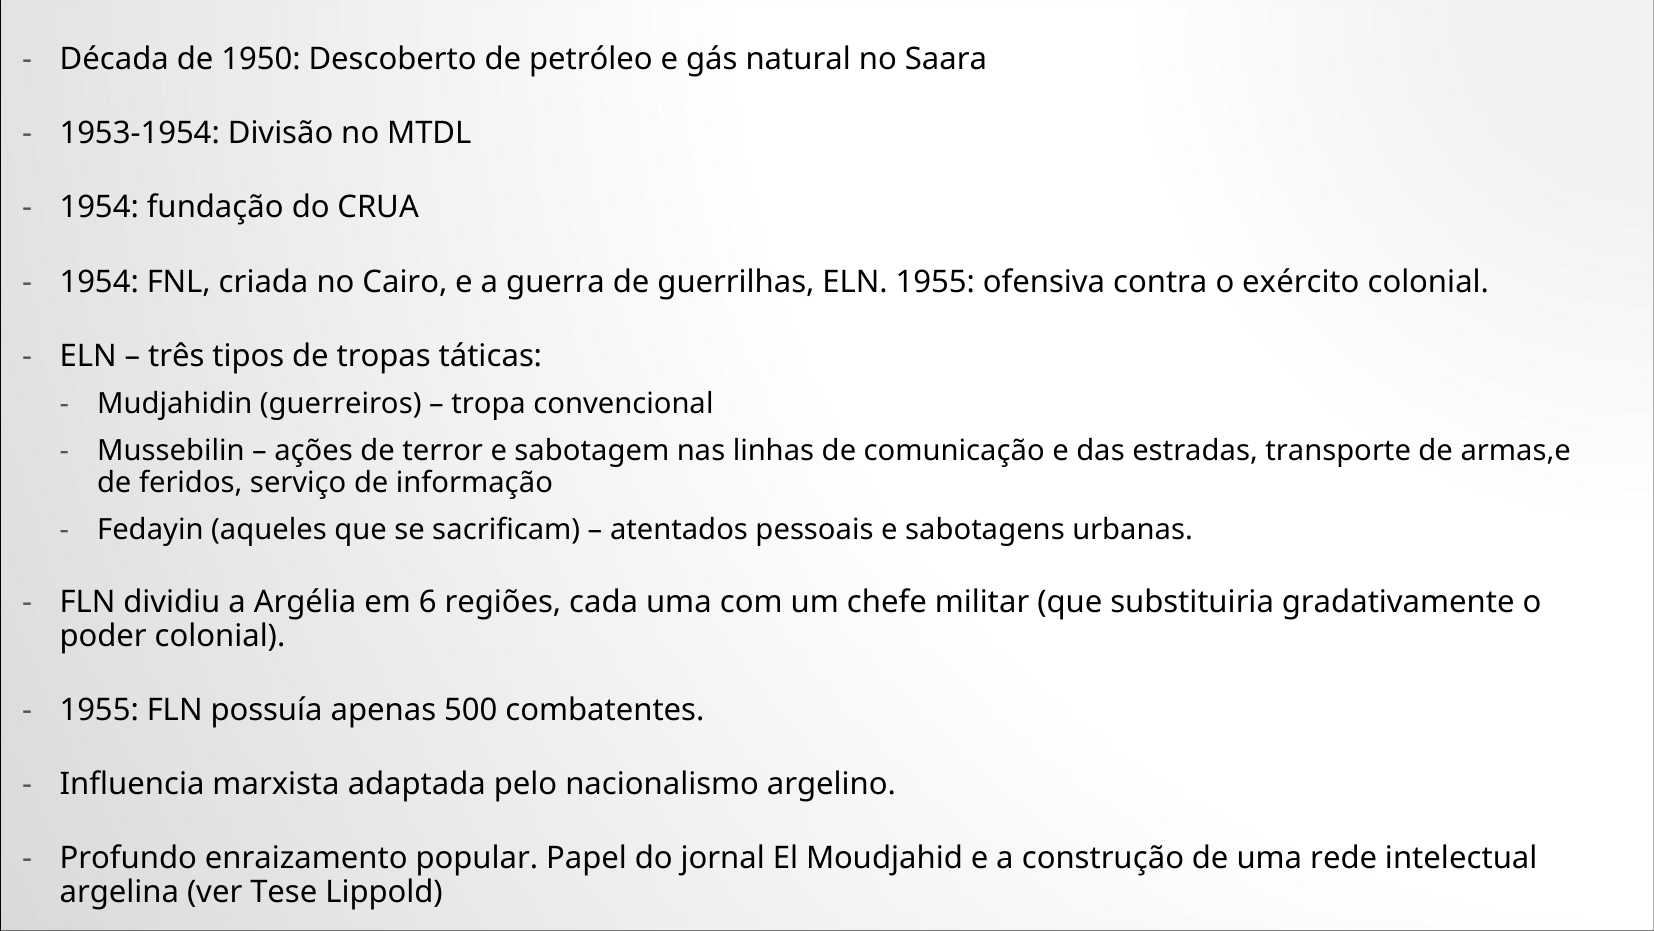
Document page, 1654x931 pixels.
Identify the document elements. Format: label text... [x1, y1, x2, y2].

picture [373, 895, 382, 900]
text_box Década de 1950: Descoberto de petróleo e gás natural no Saara 1953-1954: Divisão no MTDL 1954: fundação do CRUA 1954: FNL, criada no Cairo, e a guerra de guerrilhas, ELN. 1955: ofensiva contra o exército colonial. ELN – três tipos de tropas táticas: Mudjahidin (guerreiros) – tropa convencional Mussebilin – ações de terror e sabotagem nas linhas de comunicação e das estradas, transporte de armas,e de feridos, serviço de informação Fedayin (aqueles que se sacrificam) – atentados pessoais e sabotagens urbanas. FLN dividiu a Argélia em 6 regiões, cada uma com um chefe militar (que substituiria gradativamente o poder colonial). 1955: FLN possuía apenas 500 combatentes. Influencia marxista adaptada pelo nacionalismo argelino. Profundo enraizamento popular. Papel do jornal El Moudjahid e a construção de uma rede intelectual argelina (ver Tese Lippold) [0, 35, 1625, 895]
picture [354, 895, 363, 900]
picture [392, 895, 401, 900]
picture [0, 0, 1654, 931]
picture [165, 895, 173, 900]
picture [94, 895, 103, 900]
picture [63, 895, 71, 900]
picture [419, 895, 428, 900]
